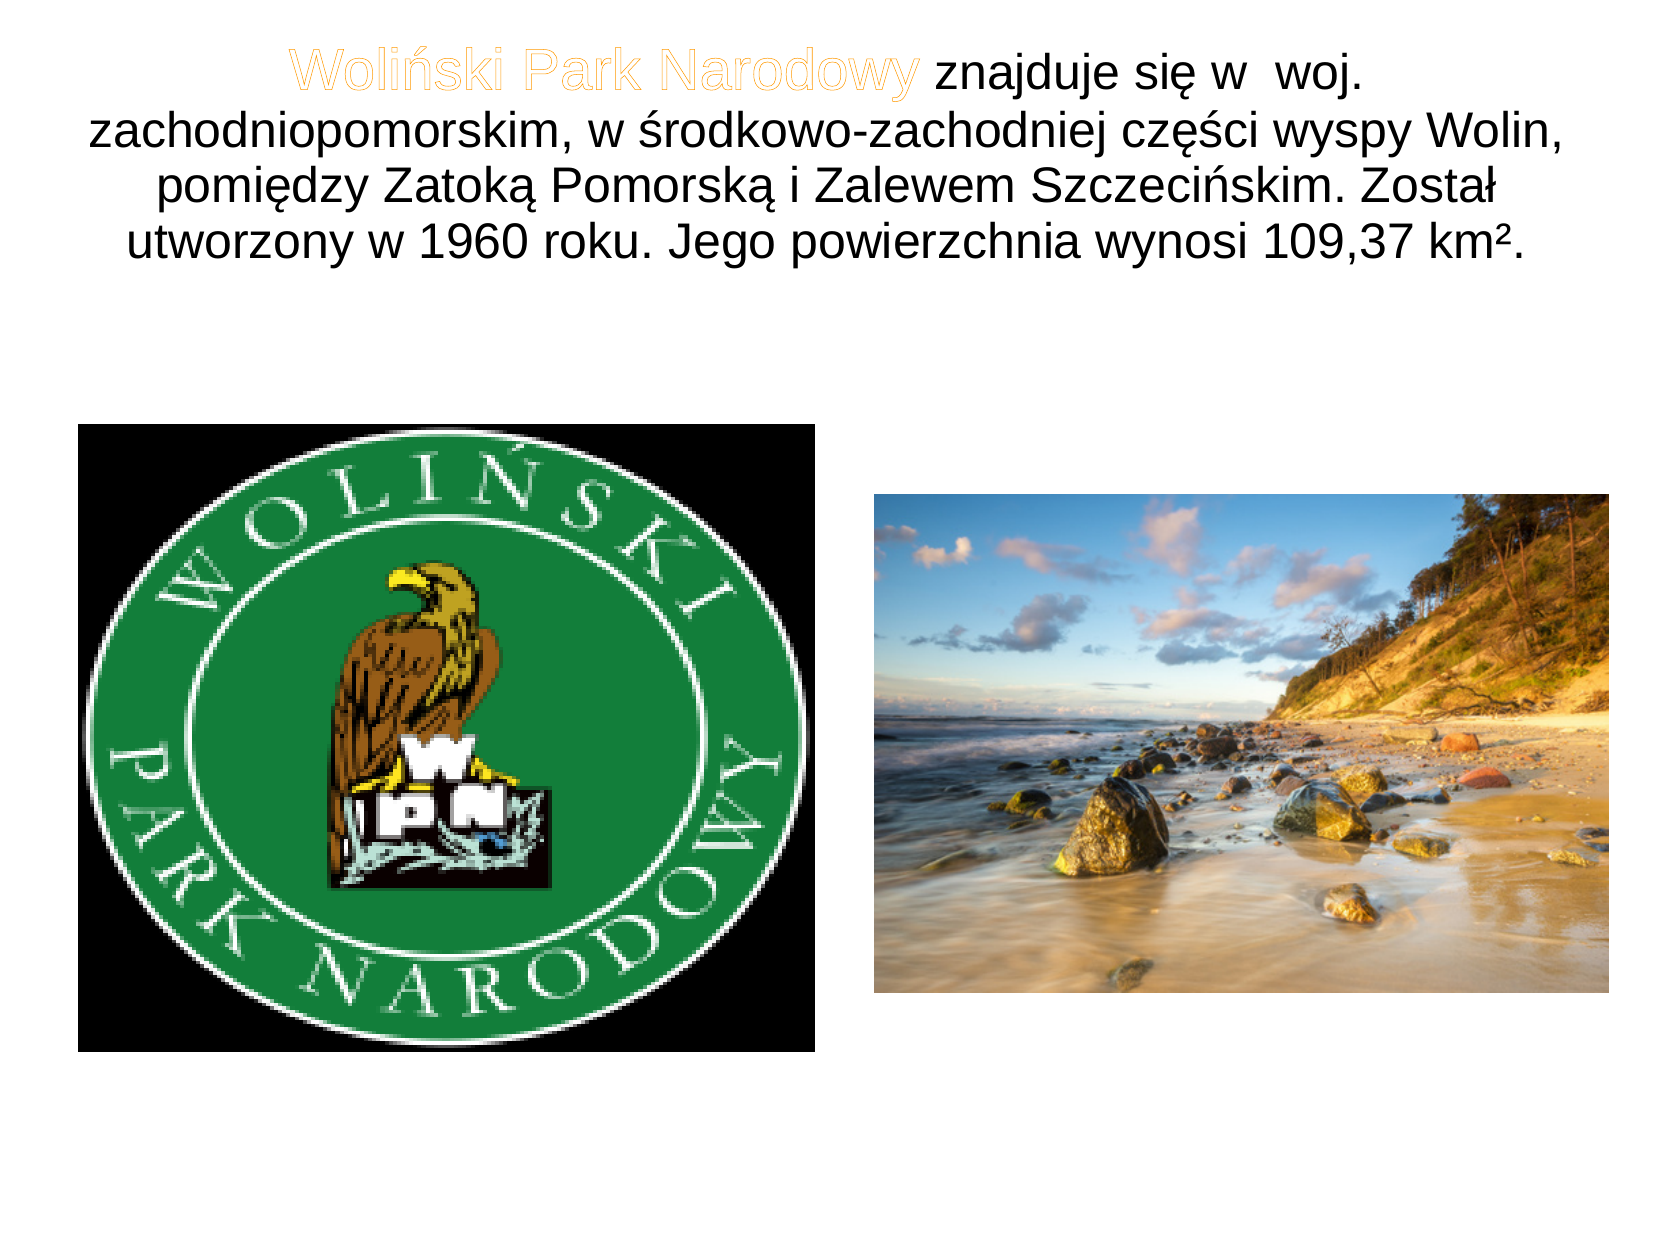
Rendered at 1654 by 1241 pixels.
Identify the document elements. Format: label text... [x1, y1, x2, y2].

picture [874, 494, 1609, 993]
picture [78, 424, 815, 1052]
title Woliński Park Narodowy znajduje się w woj. zachodniopomorskim, w środkowo-zachodniej części wyspy Wolin, pomiędzy Zatoką Pomorską i Zalewem Szczecińskim. Został utworzony w 1960 roku. Jego powierzchnia wynosi 109,37 km². [82, 36, 1571, 270]
